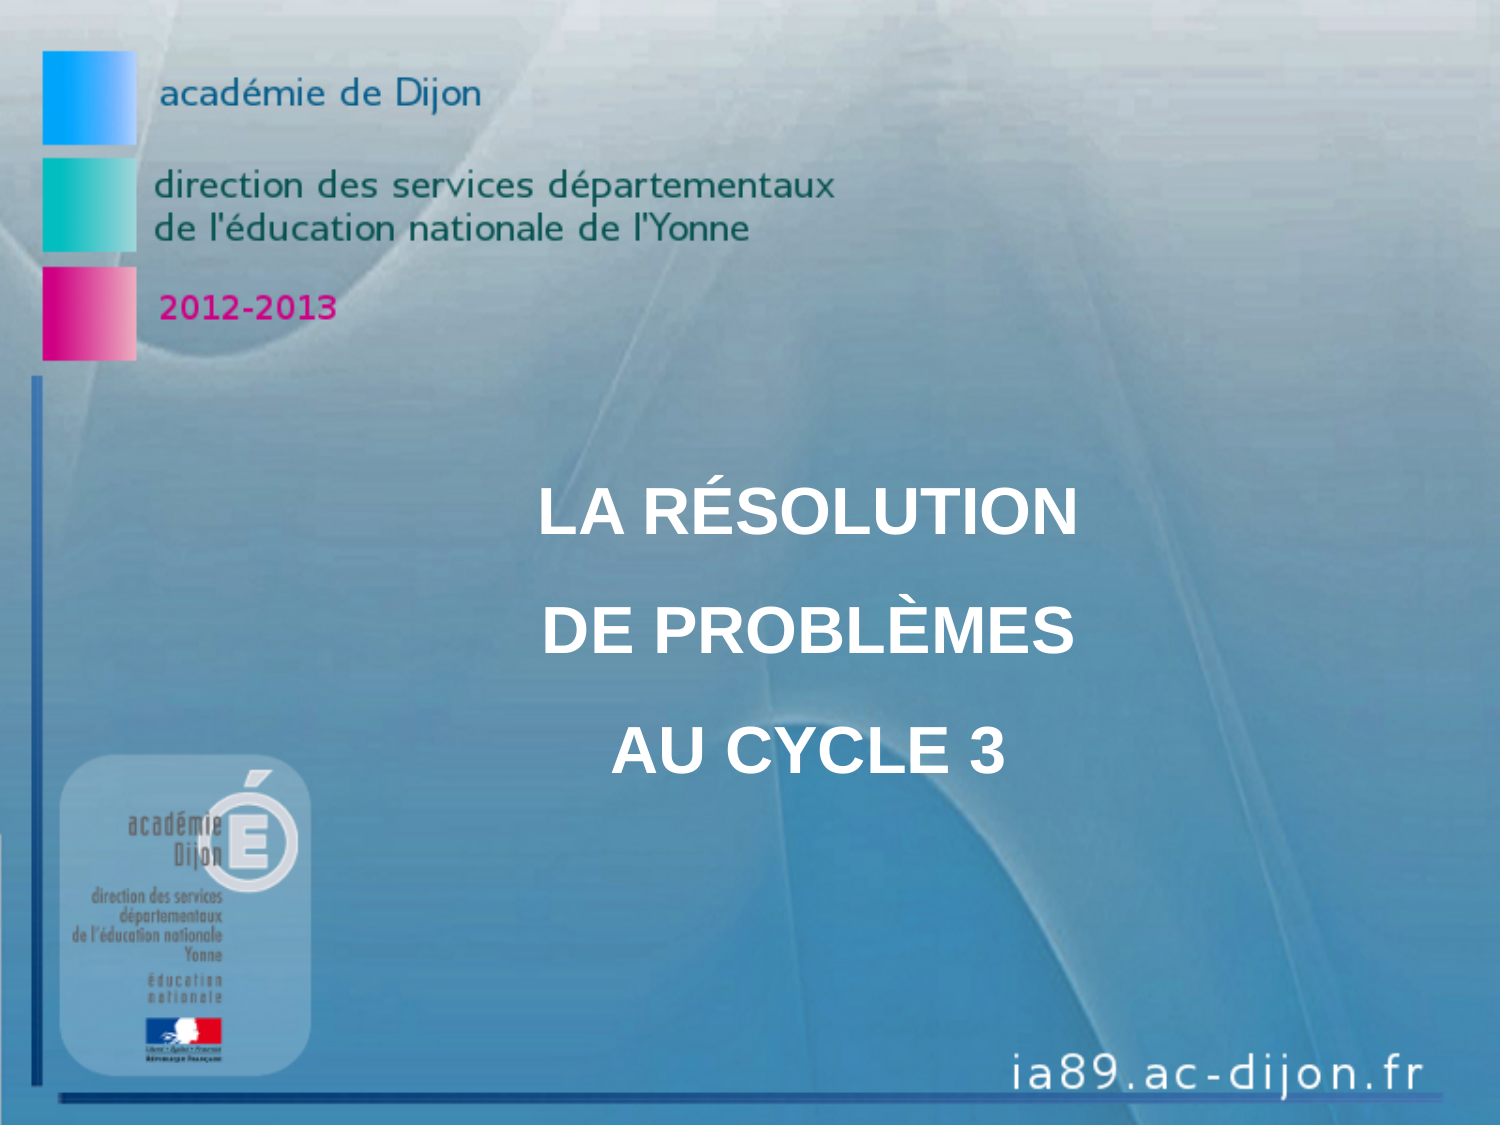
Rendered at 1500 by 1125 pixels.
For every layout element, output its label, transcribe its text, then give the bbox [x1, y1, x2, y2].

text_box [513, 637, 1388, 926]
text_box LA RÉSOLUTION DE PROBLÈMES AU CYCLE 3 [472, 399, 1146, 815]
picture [0, 0, 1500, 1125]
